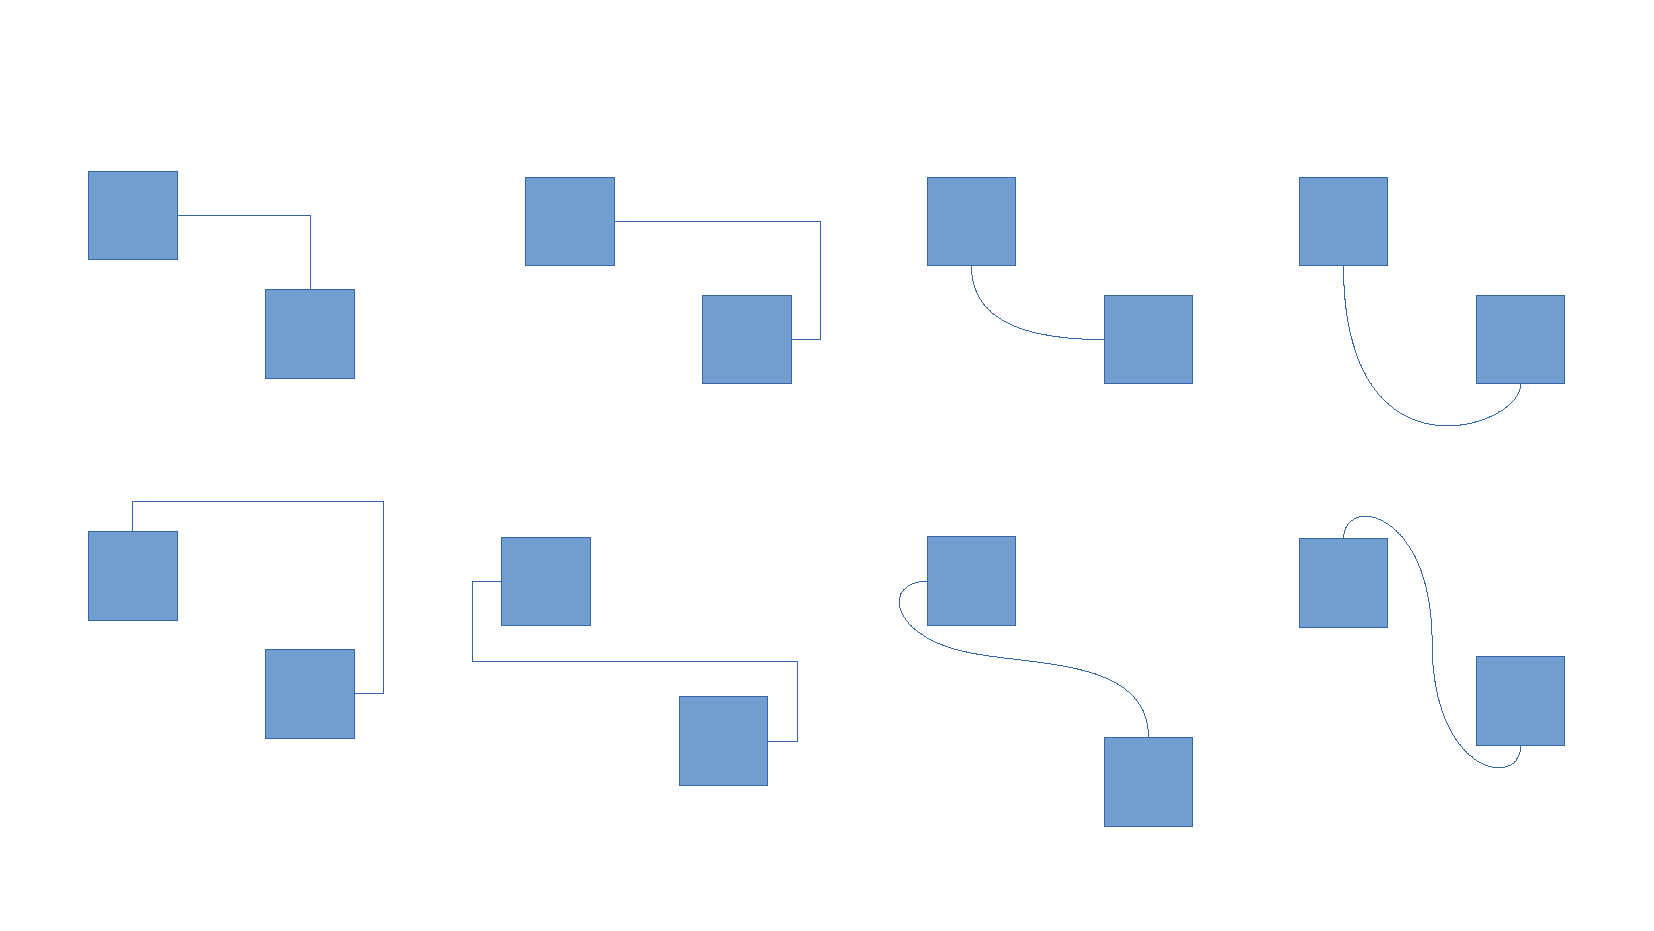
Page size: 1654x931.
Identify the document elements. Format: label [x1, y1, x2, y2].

text_box [1476, 656, 1565, 746]
text_box [1476, 295, 1565, 384]
text_box [265, 289, 355, 379]
text_box [501, 537, 591, 626]
text_box [927, 177, 1016, 266]
text_box [927, 536, 1016, 626]
text_box [679, 696, 768, 786]
text_box [525, 177, 615, 266]
text_box [702, 295, 792, 384]
text_box [88, 171, 178, 260]
text_box [265, 649, 355, 739]
text_box [1104, 737, 1193, 827]
text_box [88, 531, 178, 621]
text_box [1299, 538, 1388, 628]
text_box [1104, 295, 1193, 384]
text_box [1299, 177, 1388, 266]
